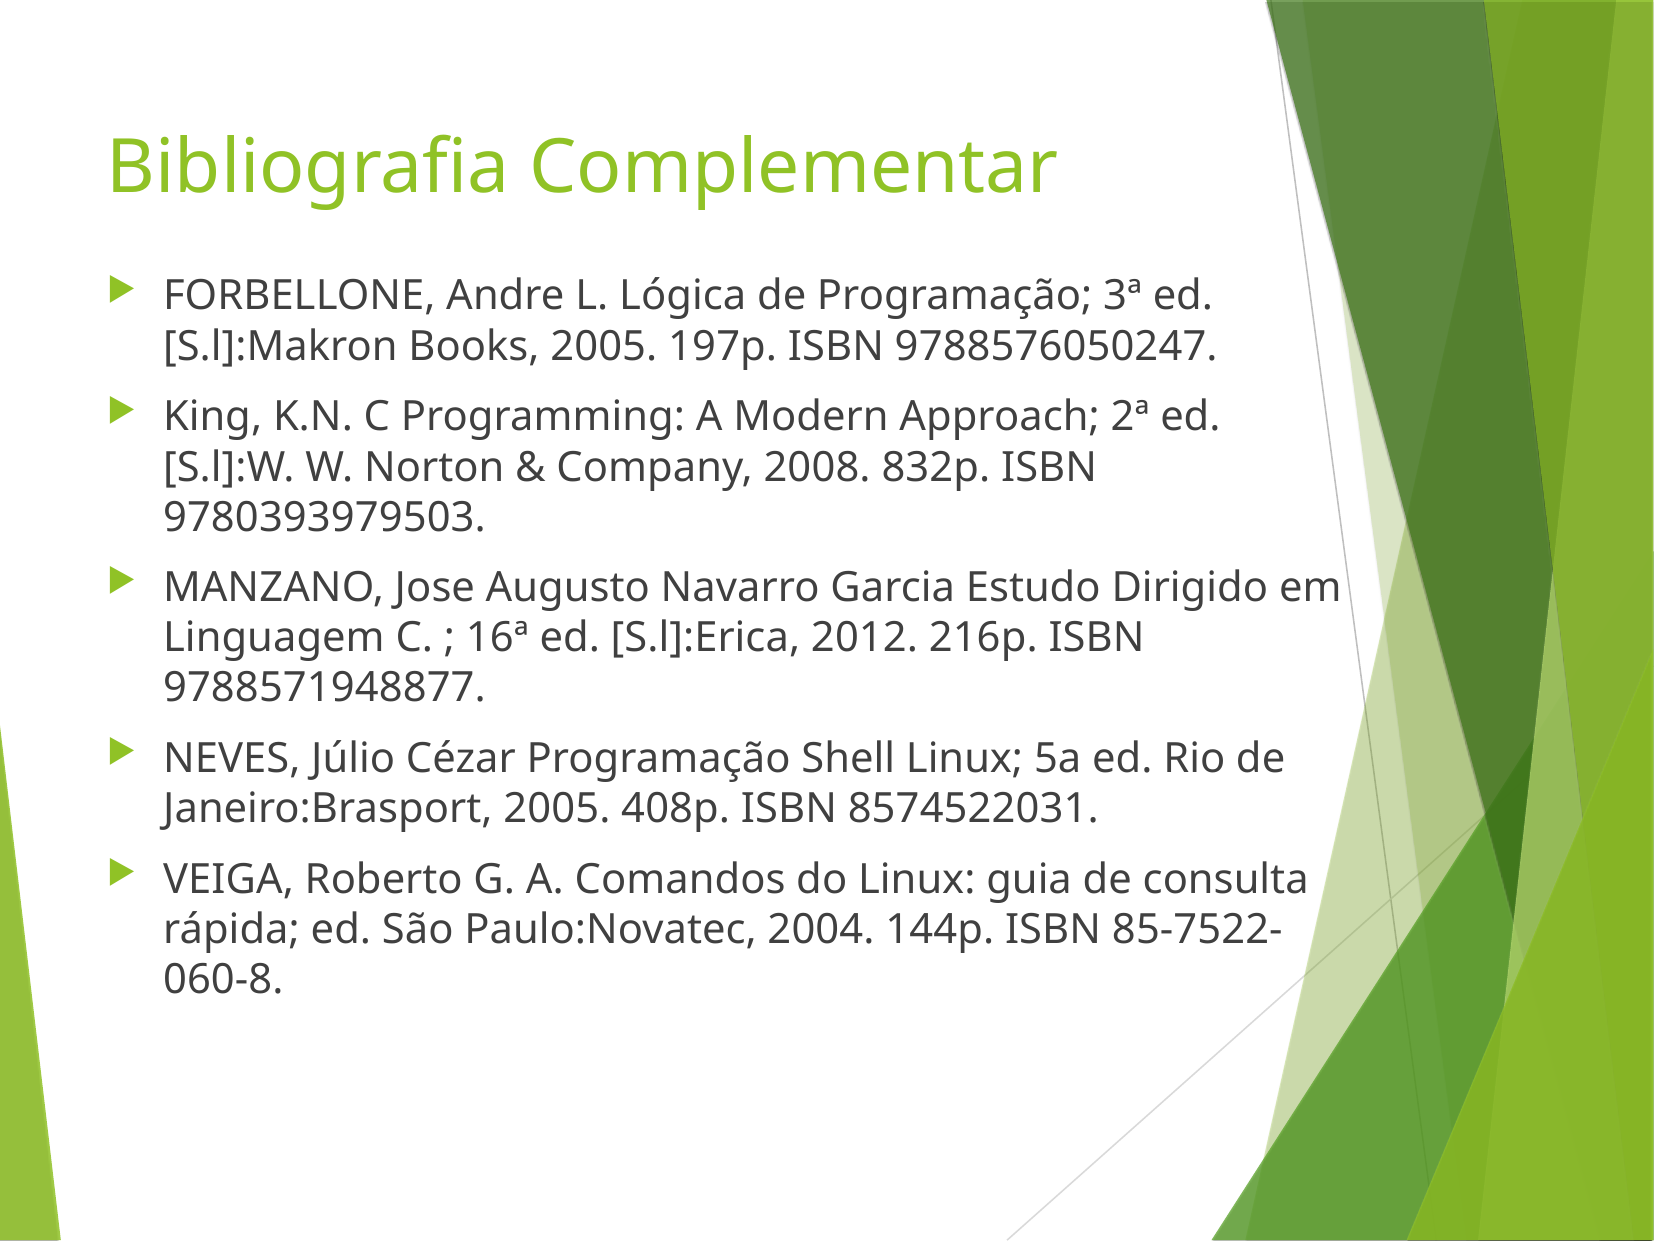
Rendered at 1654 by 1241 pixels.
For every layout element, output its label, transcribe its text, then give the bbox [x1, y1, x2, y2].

list FORBELLONE, Andre L. Lógica de Programação; 3ª ed. [S.l]:Makron Books, 2005. 197p. ISBN 9788576050247. King, K.N. C Programming: A Modern Approach; 2ª ed. [S.l]:W. W. Norton & Company, 2008. 832p. ISBN 9780393979503. MANZANO, Jose Augusto Navarro Garcia Estudo Dirigido em Linguagem C. ; 16ª ed. [S.l]:Erica, 2012. 216p. ISBN 9788571948877. NEVES, Júlio Cézar Programação Shell Linux; 5a ed. Rio de Janeiro:Brasport, 2005. 408p. ISBN 8574522031. VEIGA, Roberto G. A. Comandos do Linux: guia de consulta rápida; ed. São Paulo:Novatec, 2004. 144p. ISBN 85-7522-060-8. [91, 260, 1373, 1093]
title Bibliografia Complementar [91, 110, 1258, 260]
